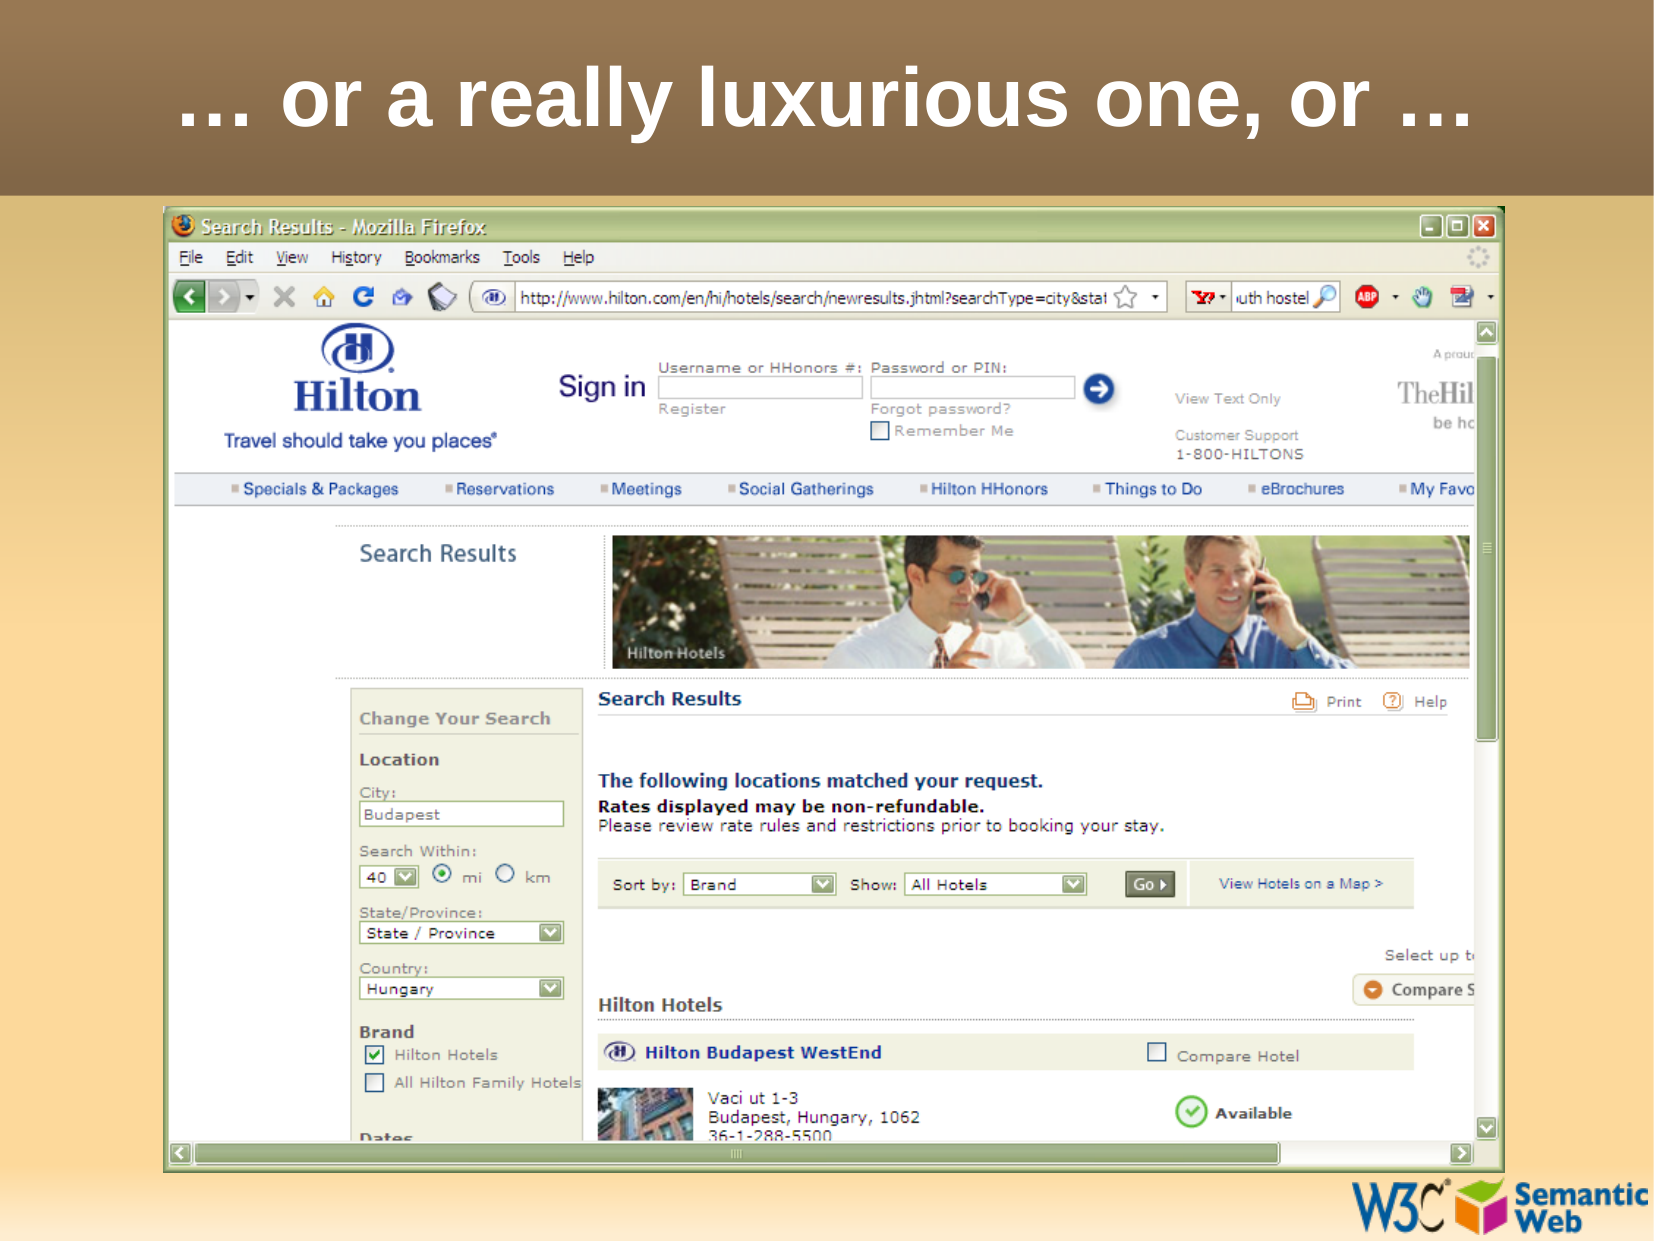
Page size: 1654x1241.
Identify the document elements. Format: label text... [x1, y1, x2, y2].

picture [0, 196, 1654, 1241]
title … or a really luxurious one, or … [0, 0, 1654, 196]
